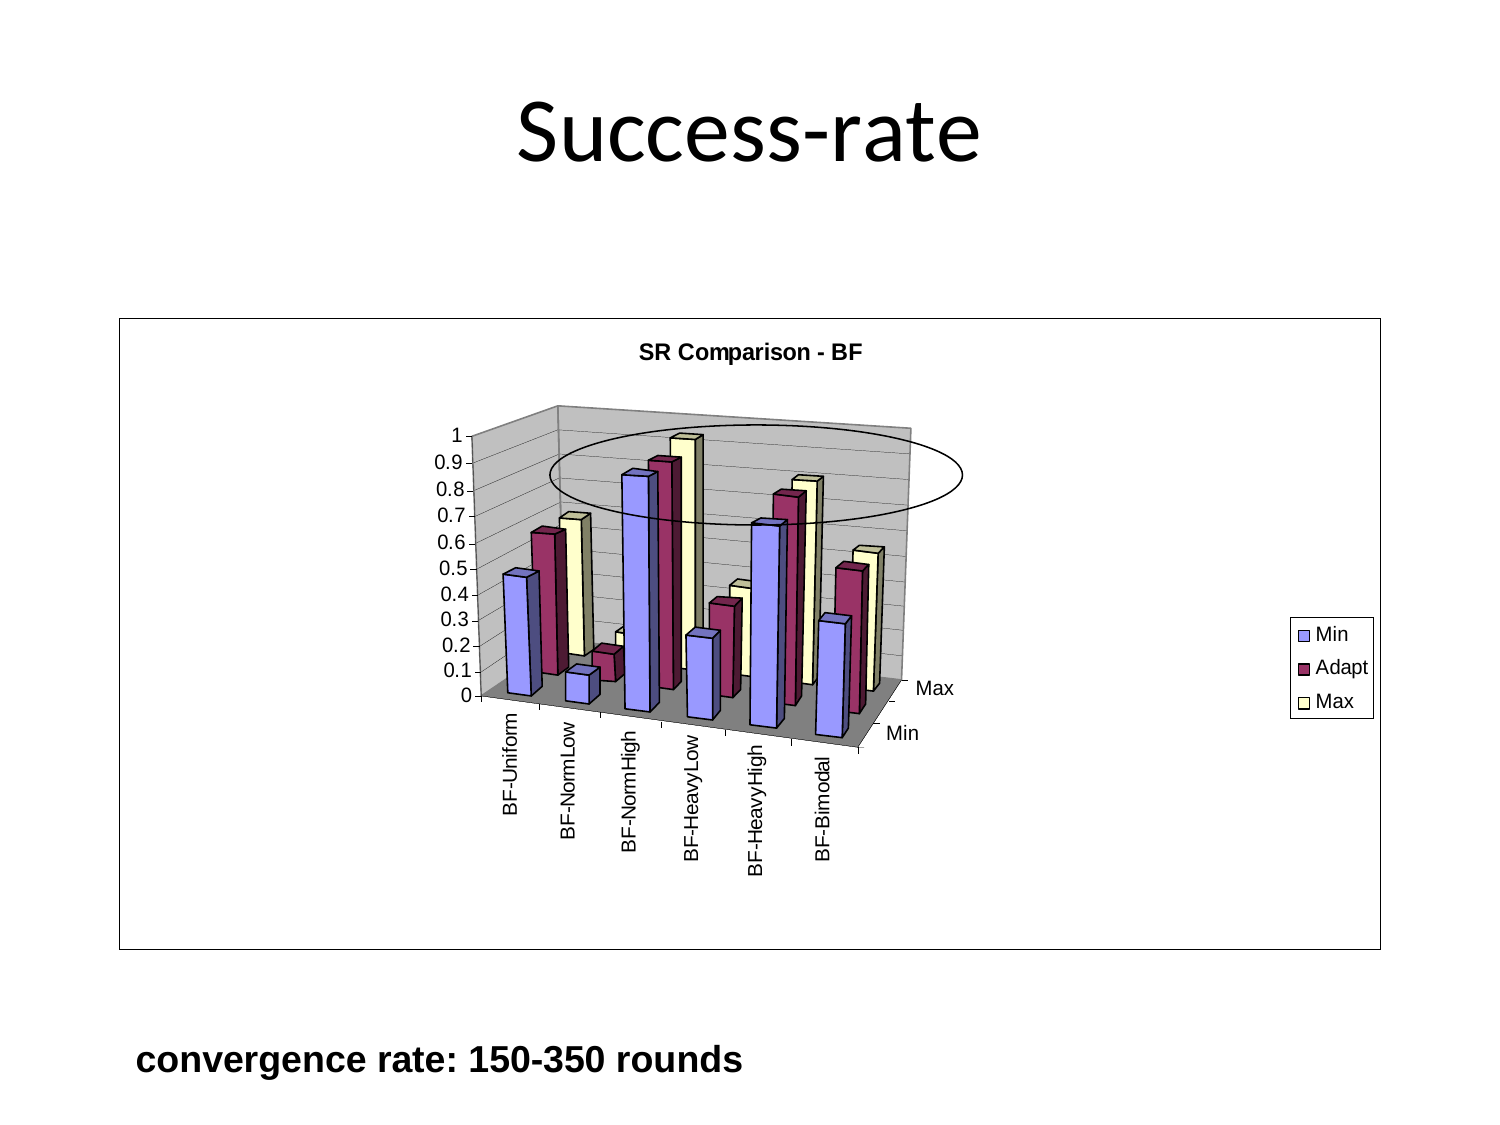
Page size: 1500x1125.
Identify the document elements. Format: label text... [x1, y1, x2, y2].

title Success-rate [75, 45, 1426, 233]
text_box convergence rate: 150-350 rounds [110, 1030, 759, 1089]
chart [110, 309, 1390, 958]
